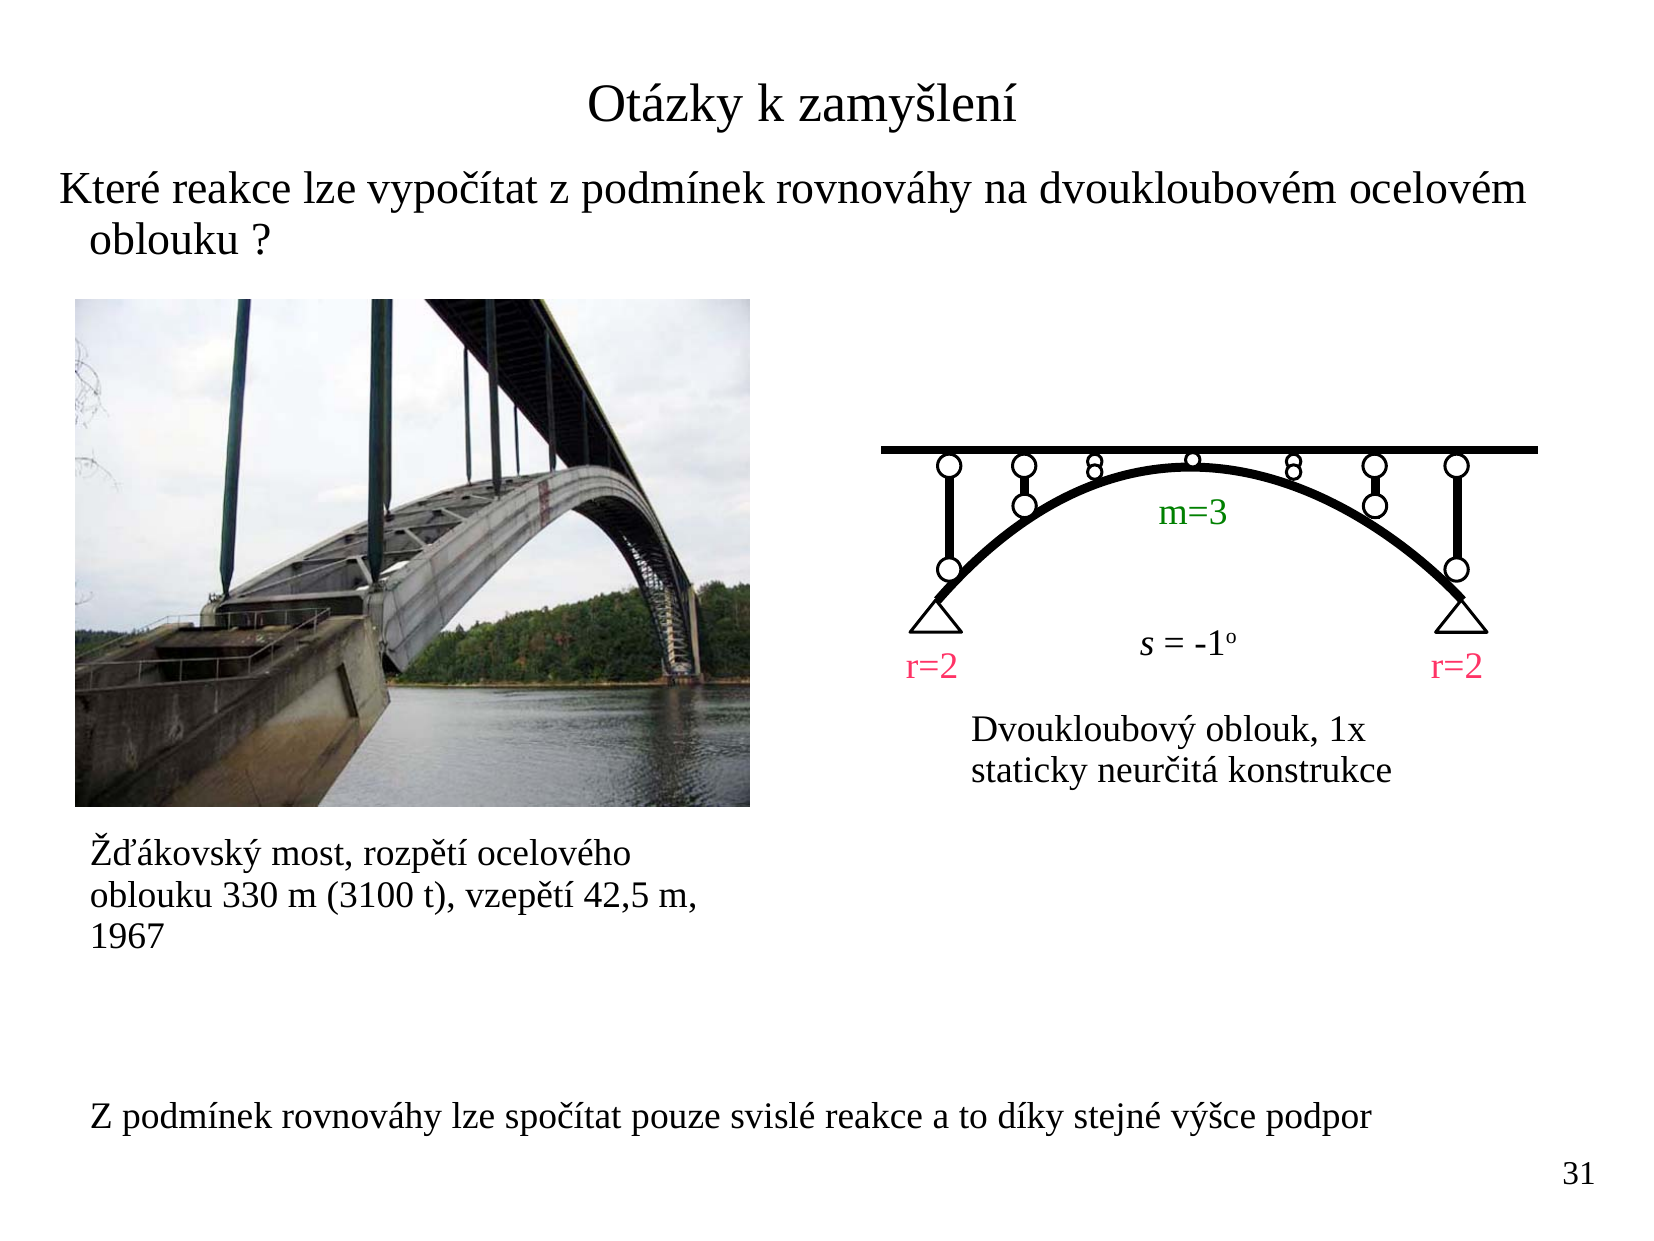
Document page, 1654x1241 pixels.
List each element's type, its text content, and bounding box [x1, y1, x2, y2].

text_box s = -1o [1124, 614, 1257, 676]
text_box [1087, 454, 1103, 480]
list Které reakce lze vypočítat z podmínek rovnováhy na dvoukloubovém ocelovém oblouku ? [59, 163, 1548, 967]
text_box [1444, 557, 1469, 582]
text_box [1362, 454, 1387, 478]
text_box [1286, 454, 1301, 480]
picture [75, 299, 750, 807]
title Otázky k zamyšlení [59, 7, 1548, 163]
text_box [1012, 494, 1037, 518]
text_box [1363, 494, 1387, 518]
text_box [1012, 454, 1036, 478]
text_box m=3 [1143, 483, 1247, 544]
text_box [1185, 452, 1201, 468]
text_box Dvoukloubový oblouk, 1x staticky neurčitá konstrukce [956, 700, 1501, 807]
text_box r=2 [1416, 637, 1519, 698]
text_box [937, 557, 961, 582]
text_box Žďákovský most, rozpětí ocelového oblouku 330 m (3100 t), vzepětí 42,5 m, 1967 [75, 825, 769, 977]
text_box r=2 [891, 637, 994, 698]
text_box [937, 454, 961, 478]
text_box [1444, 454, 1469, 478]
text_box Z podmínek rovnováhy lze spočítat pouze svislé reakce a to díky stejné výšce podpor [75, 1087, 1482, 1148]
